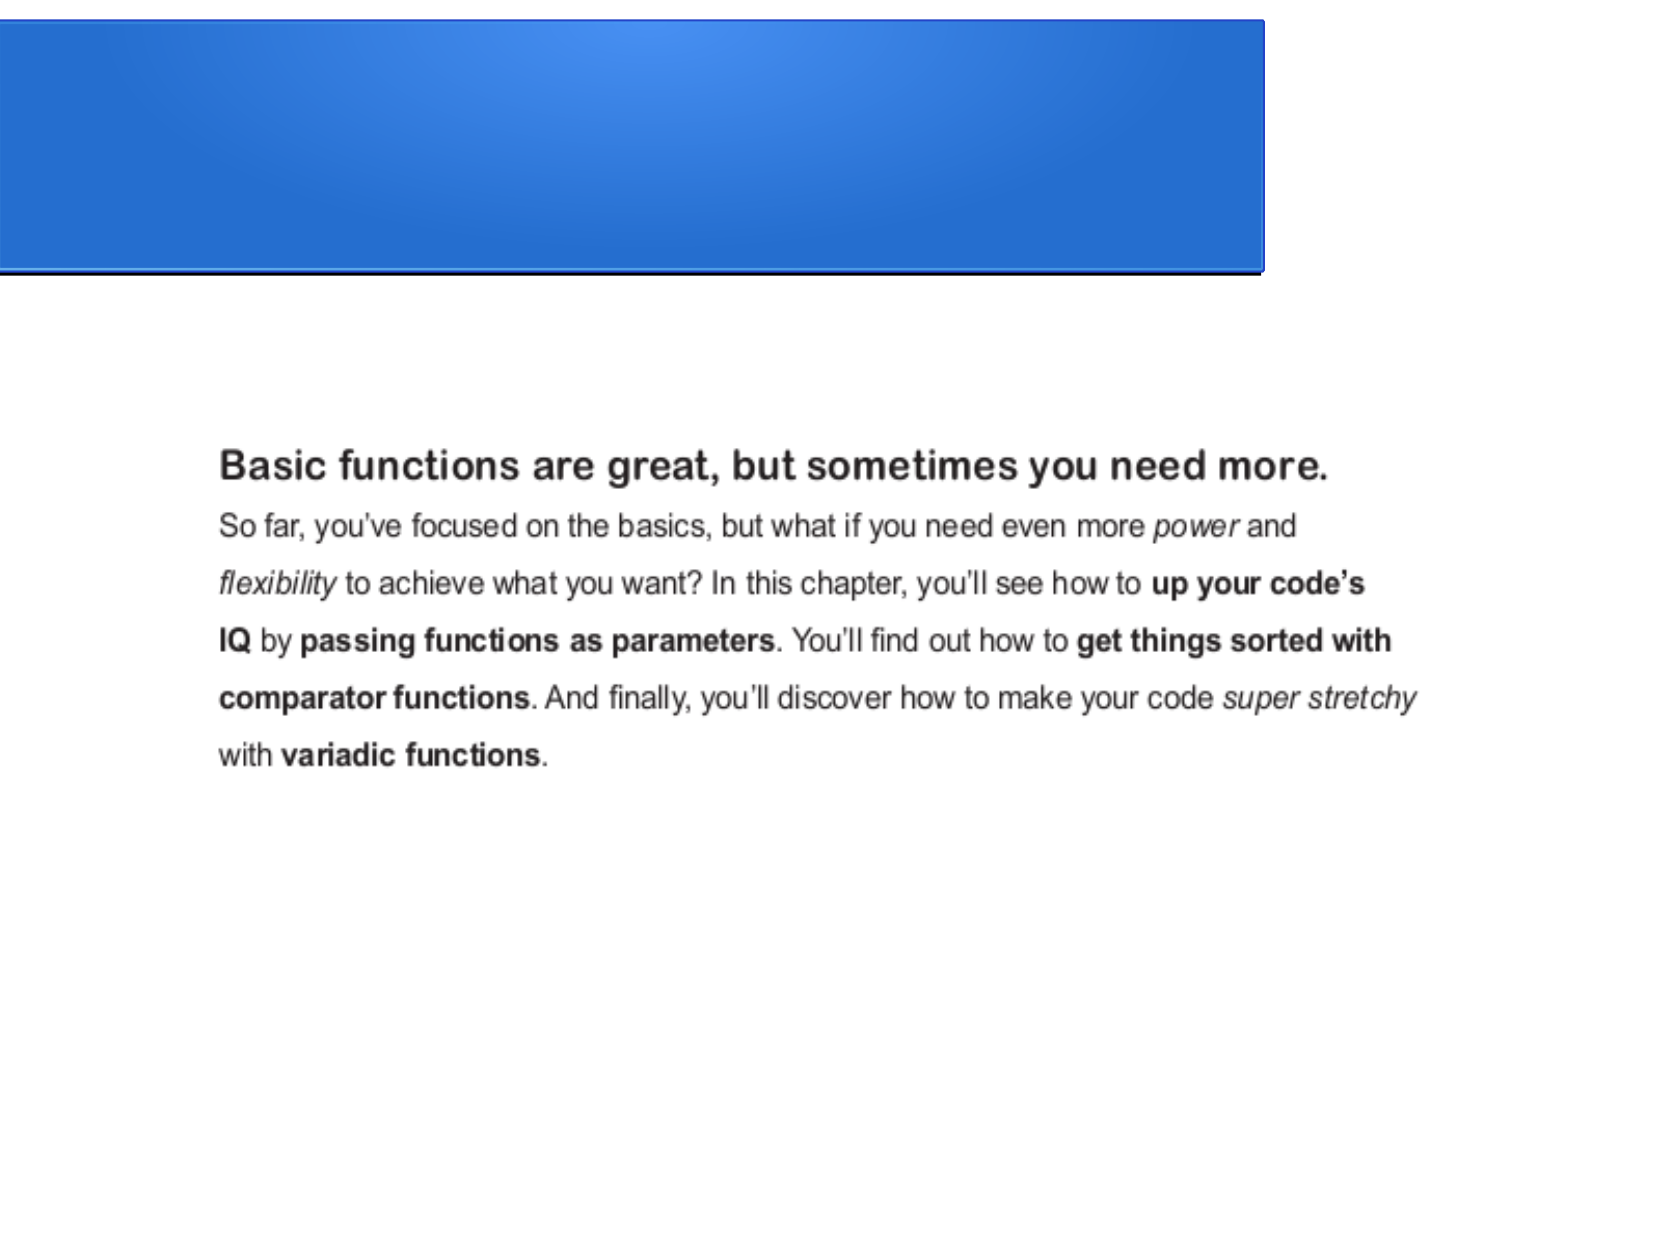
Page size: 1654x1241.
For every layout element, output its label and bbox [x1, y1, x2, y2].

picture [188, 425, 1430, 804]
